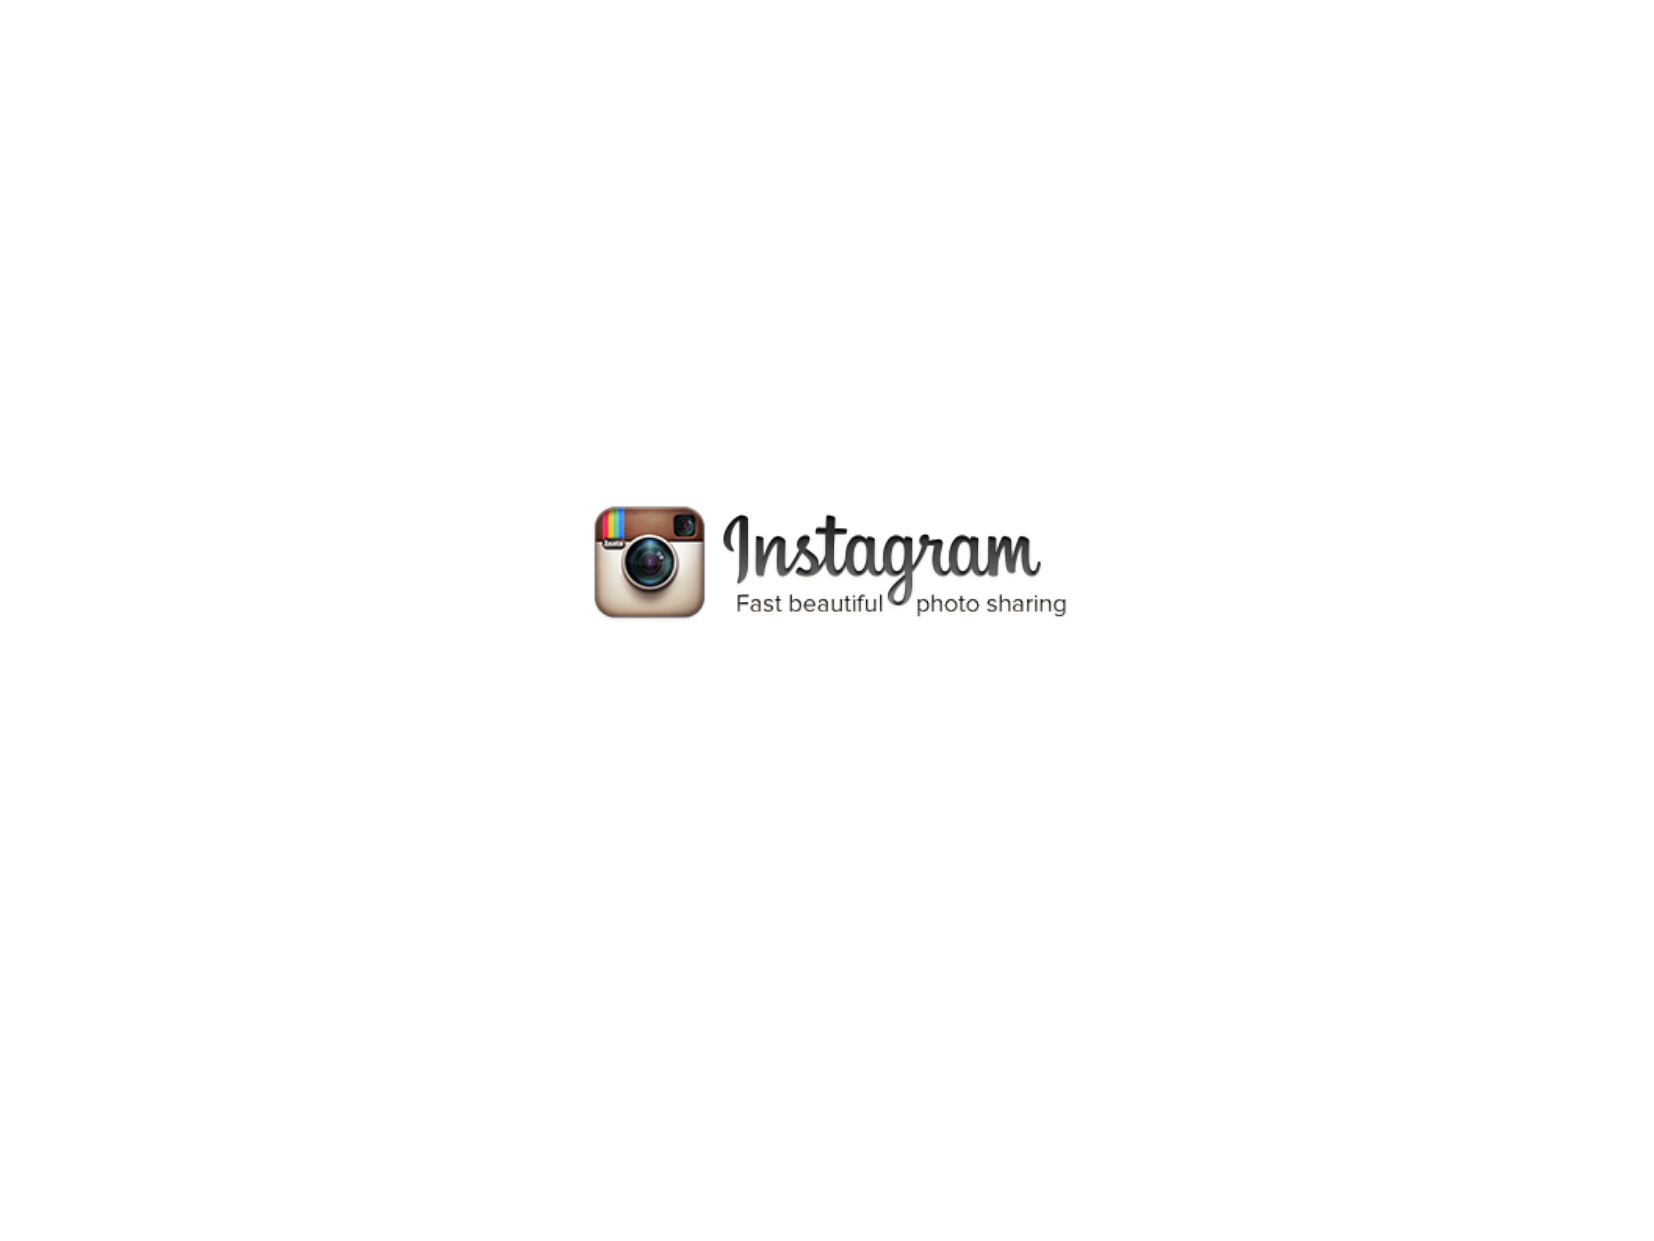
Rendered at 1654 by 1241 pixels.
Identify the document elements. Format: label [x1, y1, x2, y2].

picture [592, 505, 1082, 623]
